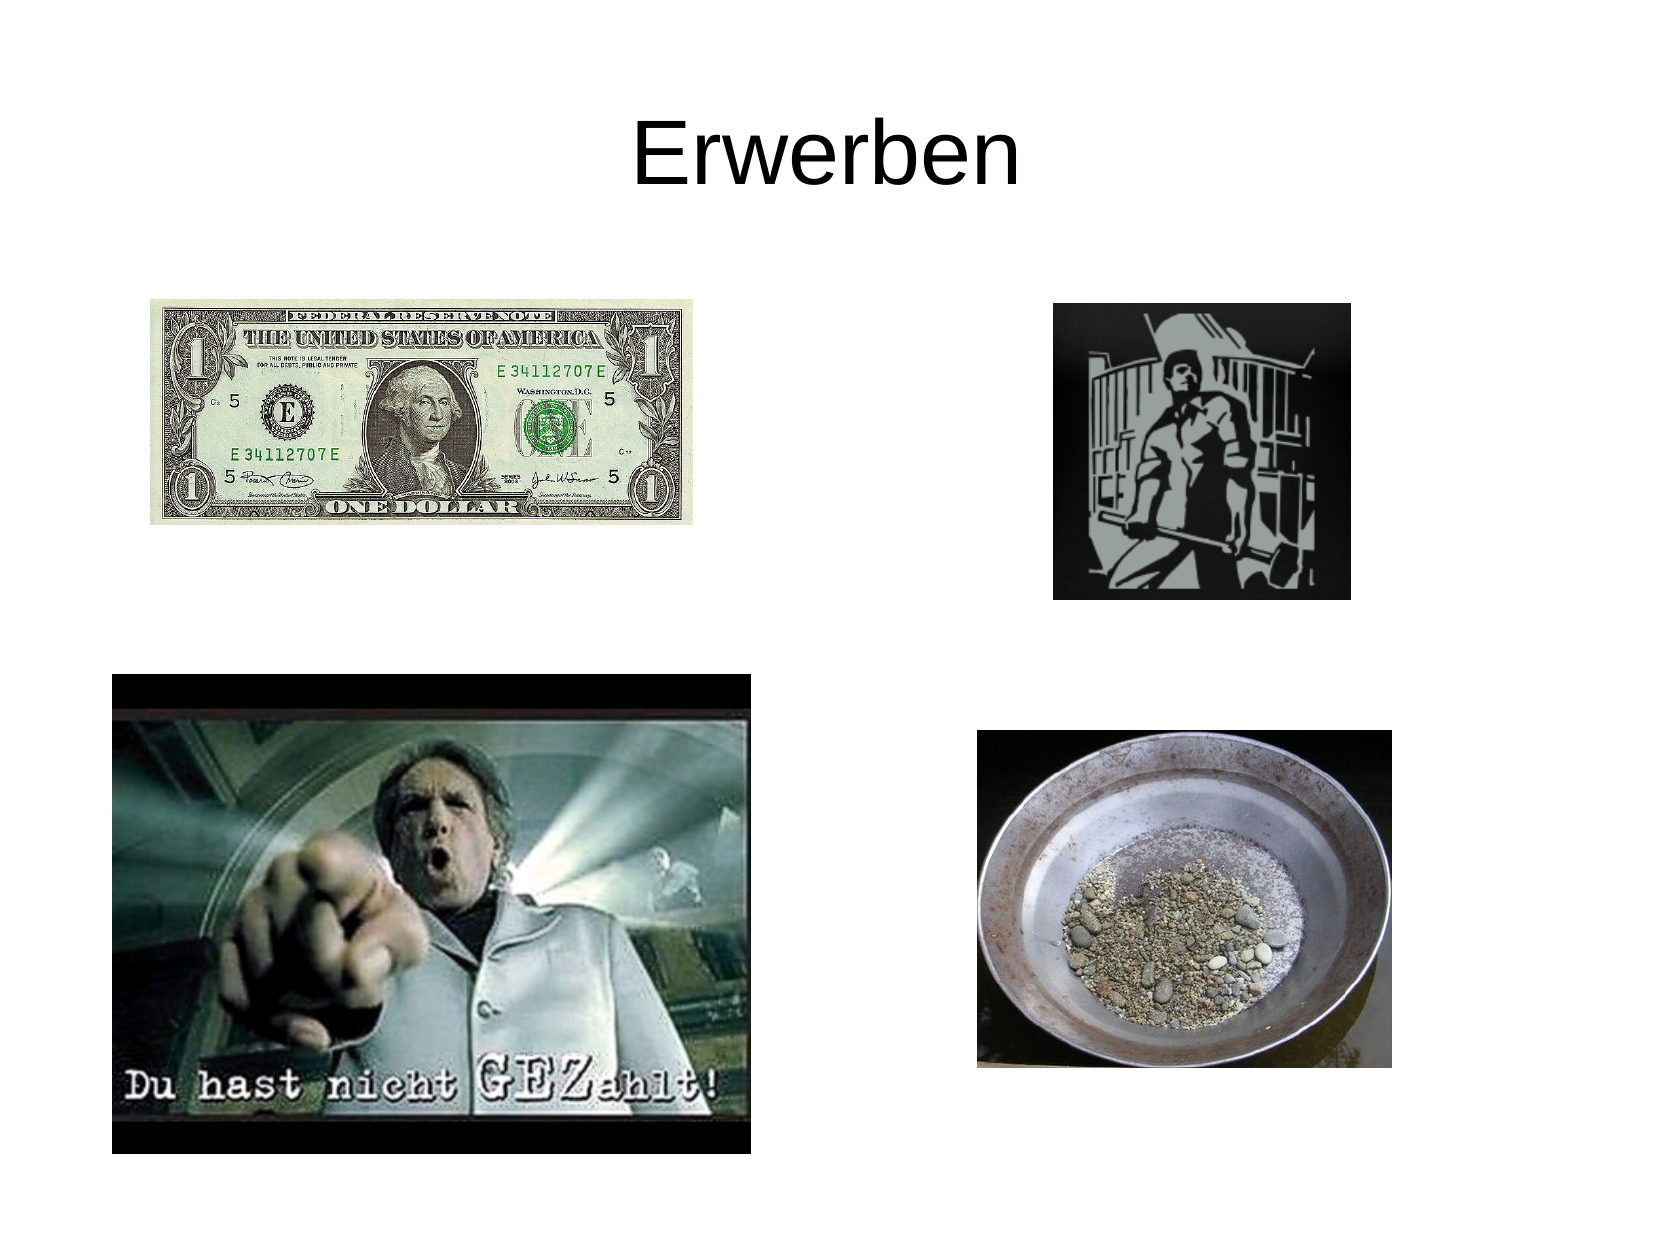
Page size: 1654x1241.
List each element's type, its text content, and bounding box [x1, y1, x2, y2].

picture [112, 674, 751, 1154]
title Erwerben [82, 49, 1571, 257]
picture [1053, 303, 1351, 601]
picture [977, 730, 1392, 1068]
picture [150, 299, 693, 526]
